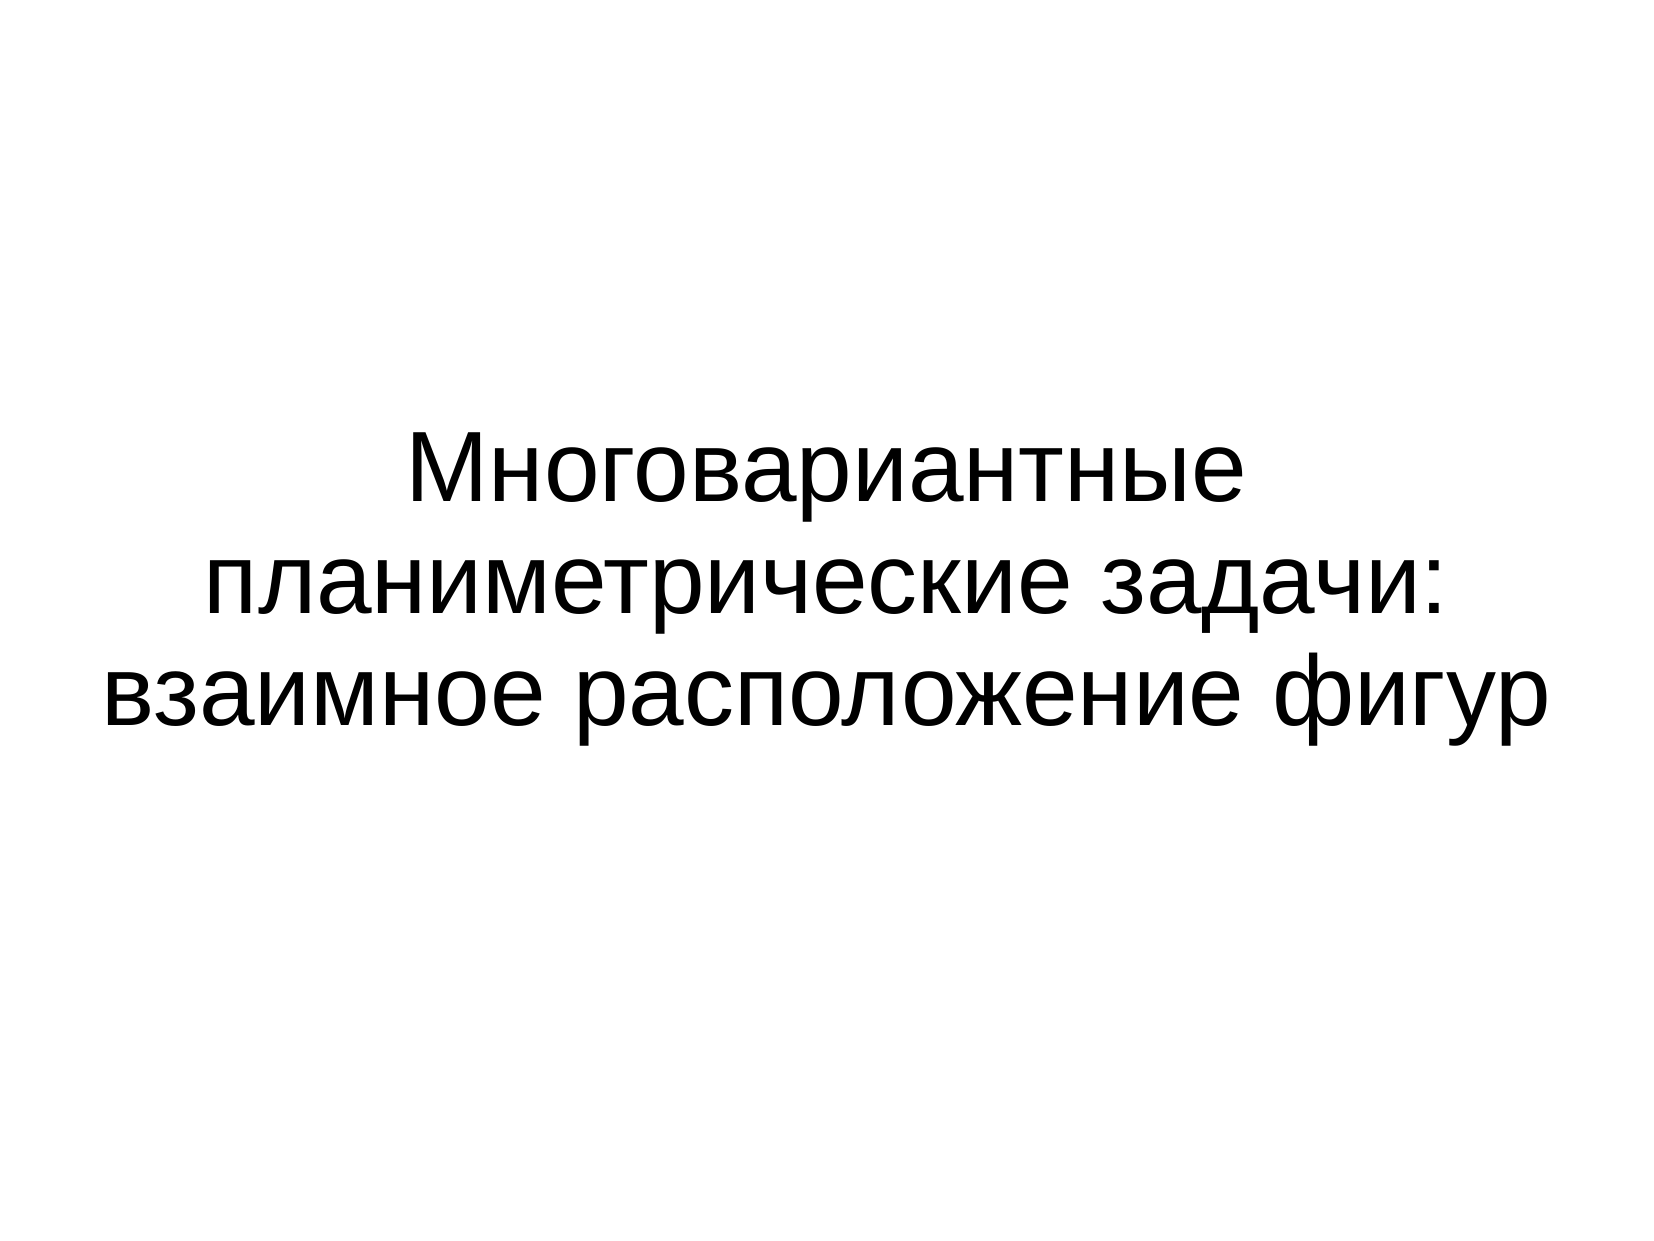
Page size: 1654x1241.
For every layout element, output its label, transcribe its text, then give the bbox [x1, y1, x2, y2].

subtitle Многовариантные планиметрические задачи: взаимное расположение фигур [82, 49, 1571, 1109]
